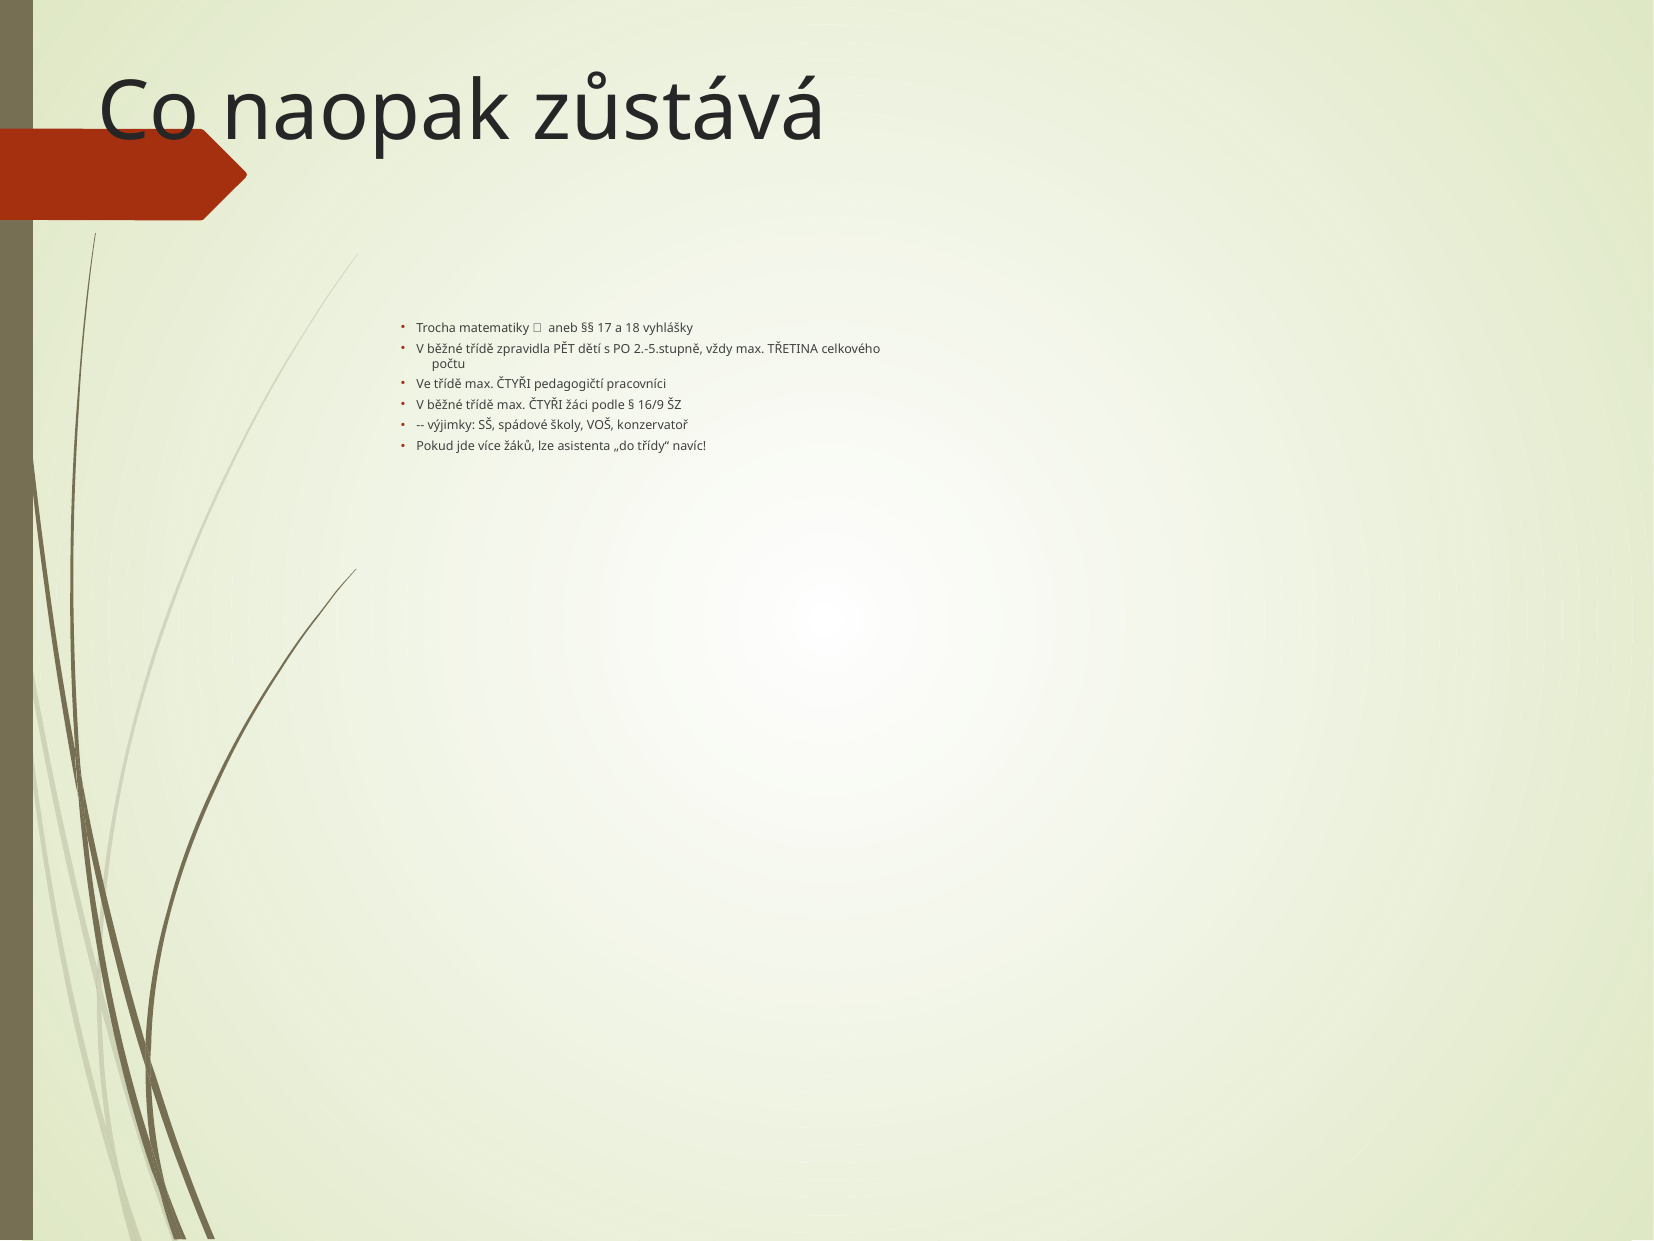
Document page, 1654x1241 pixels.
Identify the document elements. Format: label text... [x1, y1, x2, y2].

list Trocha matematiky  aneb §§ 17 a 18 vyhlášky V běžné třídě zpravidla PĚT dětí s PO 2.-5.stupně, vždy max. TŘETINA celkového počtu Ve třídě max. ČTYŘI pedagogičtí pracovníci V běžné třídě max. ČTYŘI žáci podle § 16/9 ŠZ -- výjimky: SŠ, spádové školy, VOŠ, konzervatoř Pokud jde více žáků, lze asistenta „do třídy“ navíc! [0, 290, 1489, 1010]
title Co naopak zůstává [0, 49, 1489, 257]
